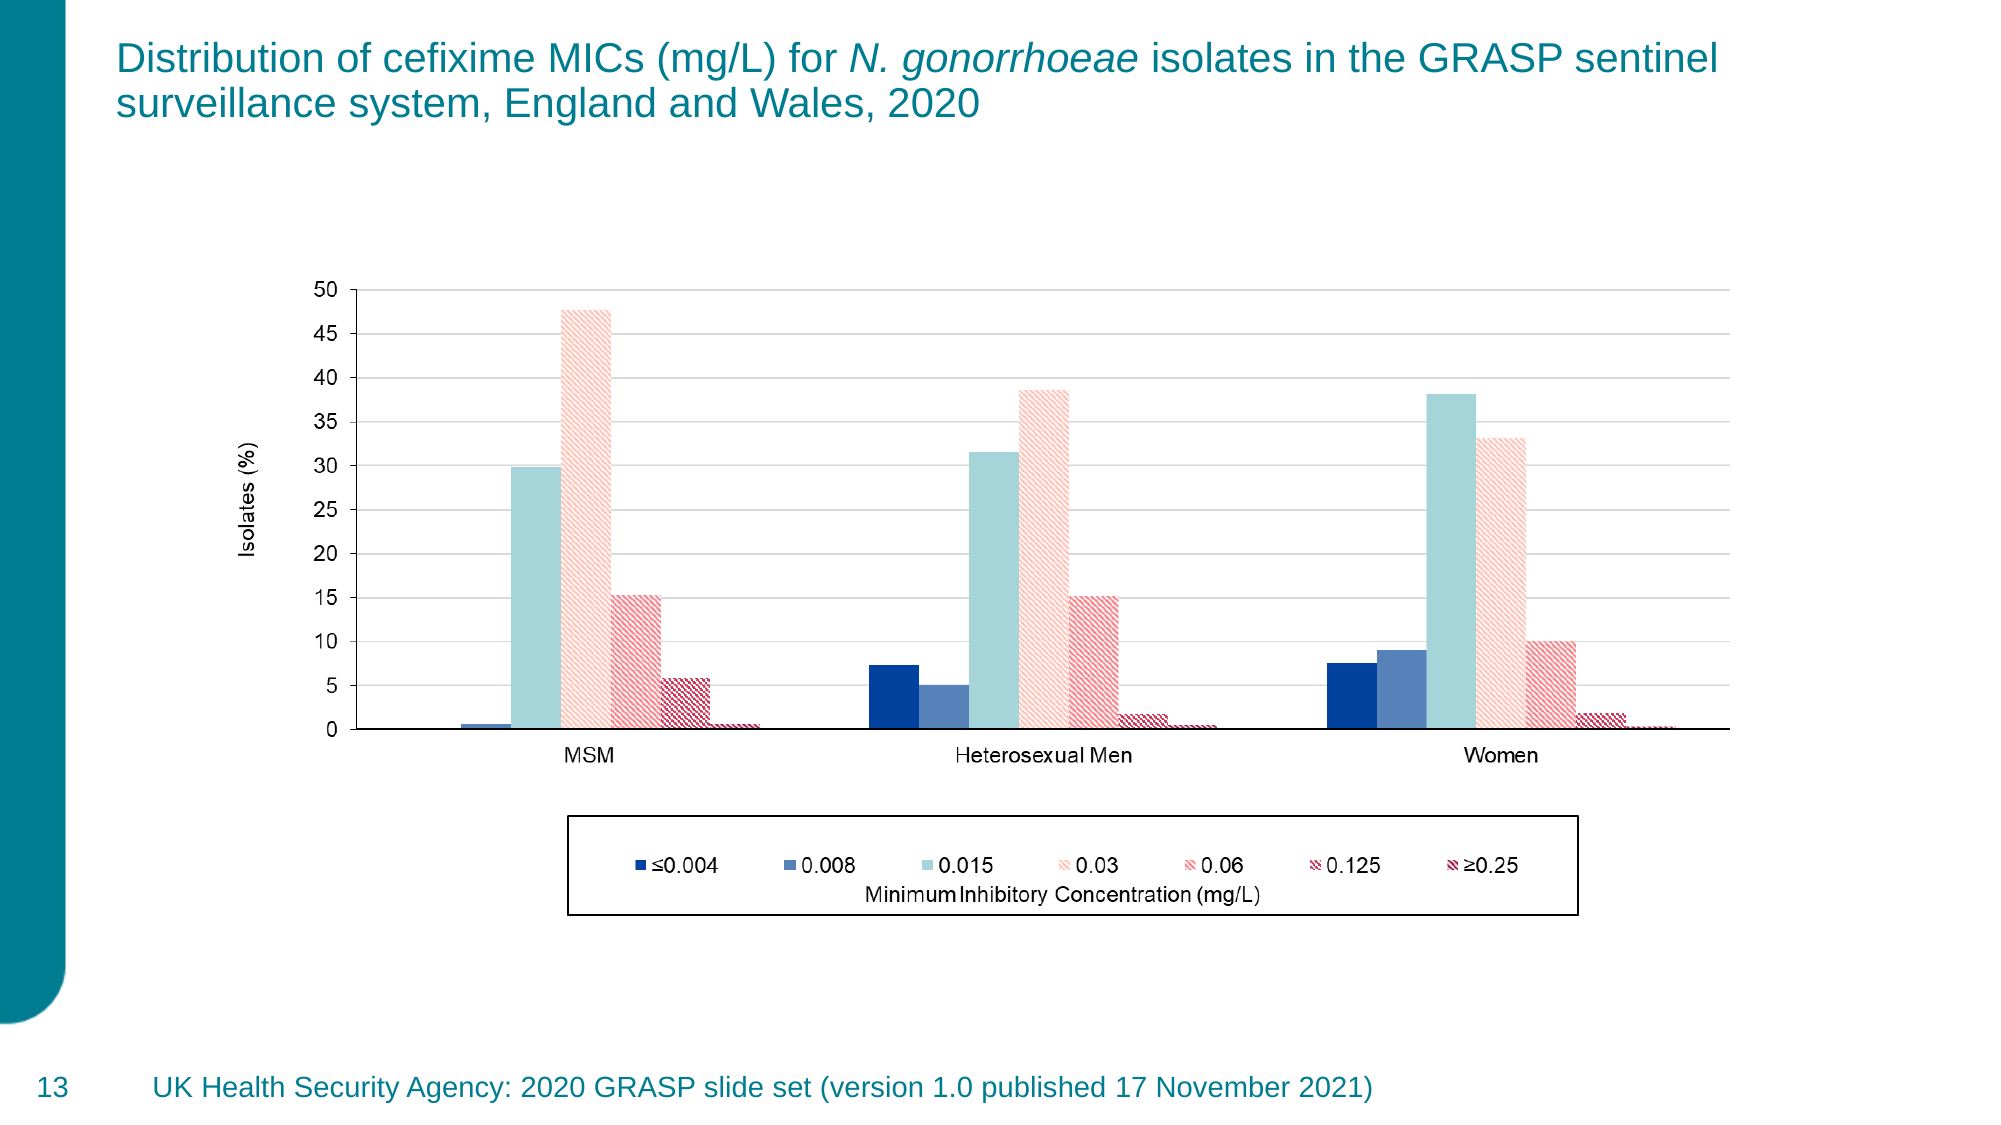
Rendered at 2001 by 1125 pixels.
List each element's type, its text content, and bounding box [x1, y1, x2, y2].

title Distribution of cefixime MICs (mg/L) for N. gonorrhoeae isolates in the GRASP sentinel surveillance system, England and Wales, 2020 [101, 29, 1926, 189]
text_box [21, 1056, 120, 1117]
picture [215, 224, 1812, 939]
text_box UK Health Security Agency: 2020 GRASP slide set (version 1.0 published 17 November 2021) [137, 1056, 1780, 1116]
